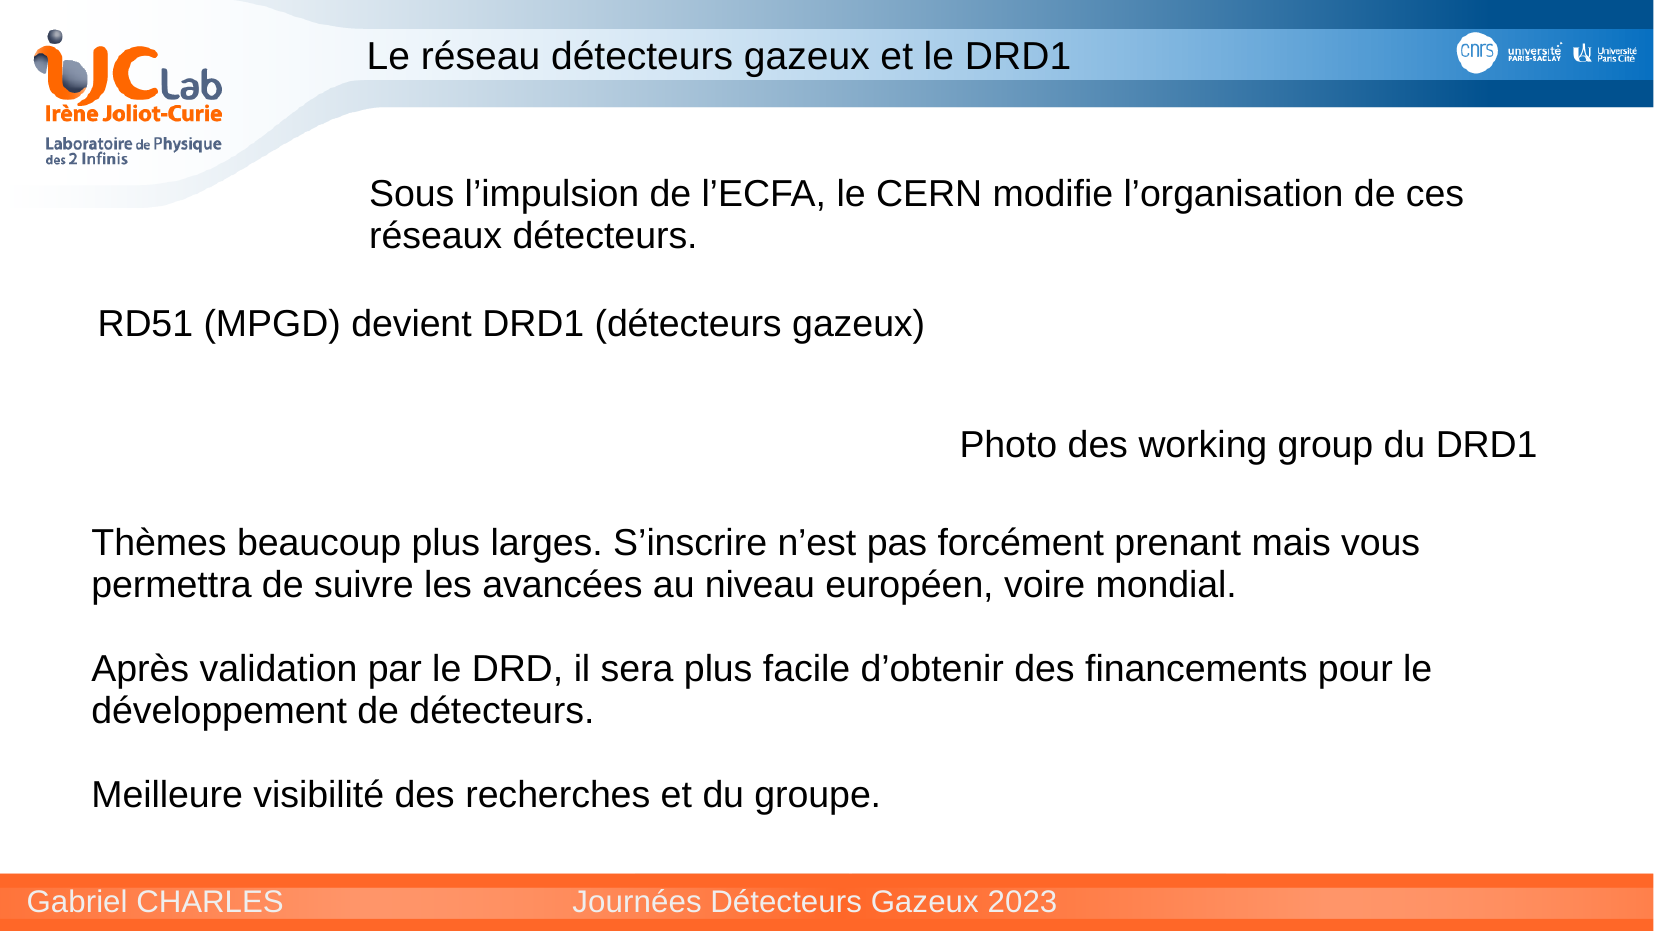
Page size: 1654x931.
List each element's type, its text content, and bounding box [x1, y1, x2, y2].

text_box RD51 (MPGD) devient DRD1 (détecteurs gazeux) [82, 295, 1571, 353]
text_box Thèmes beaucoup plus larges. S’inscrire n’est pas forcément prenant mais vous permettra de suivre les avancées au niveau européen, voire mondial. Après validation par le DRD, il sera plus facile d’obtenir des financements pour le développement de détecteurs. Meilleure visibilité des recherches et du groupe. [76, 513, 1583, 823]
picture [0, 874, 1654, 931]
text_box Photo des working group du DRD1 [944, 415, 1595, 473]
title Le réseau détecteurs gazeux et le DRD1 [351, 22, 1225, 90]
text_box Sous l’impulsion de l’ECFA, le CERN modifie l’organisation de ces réseaux détecteurs. [354, 165, 1571, 265]
picture [0, 0, 1654, 254]
